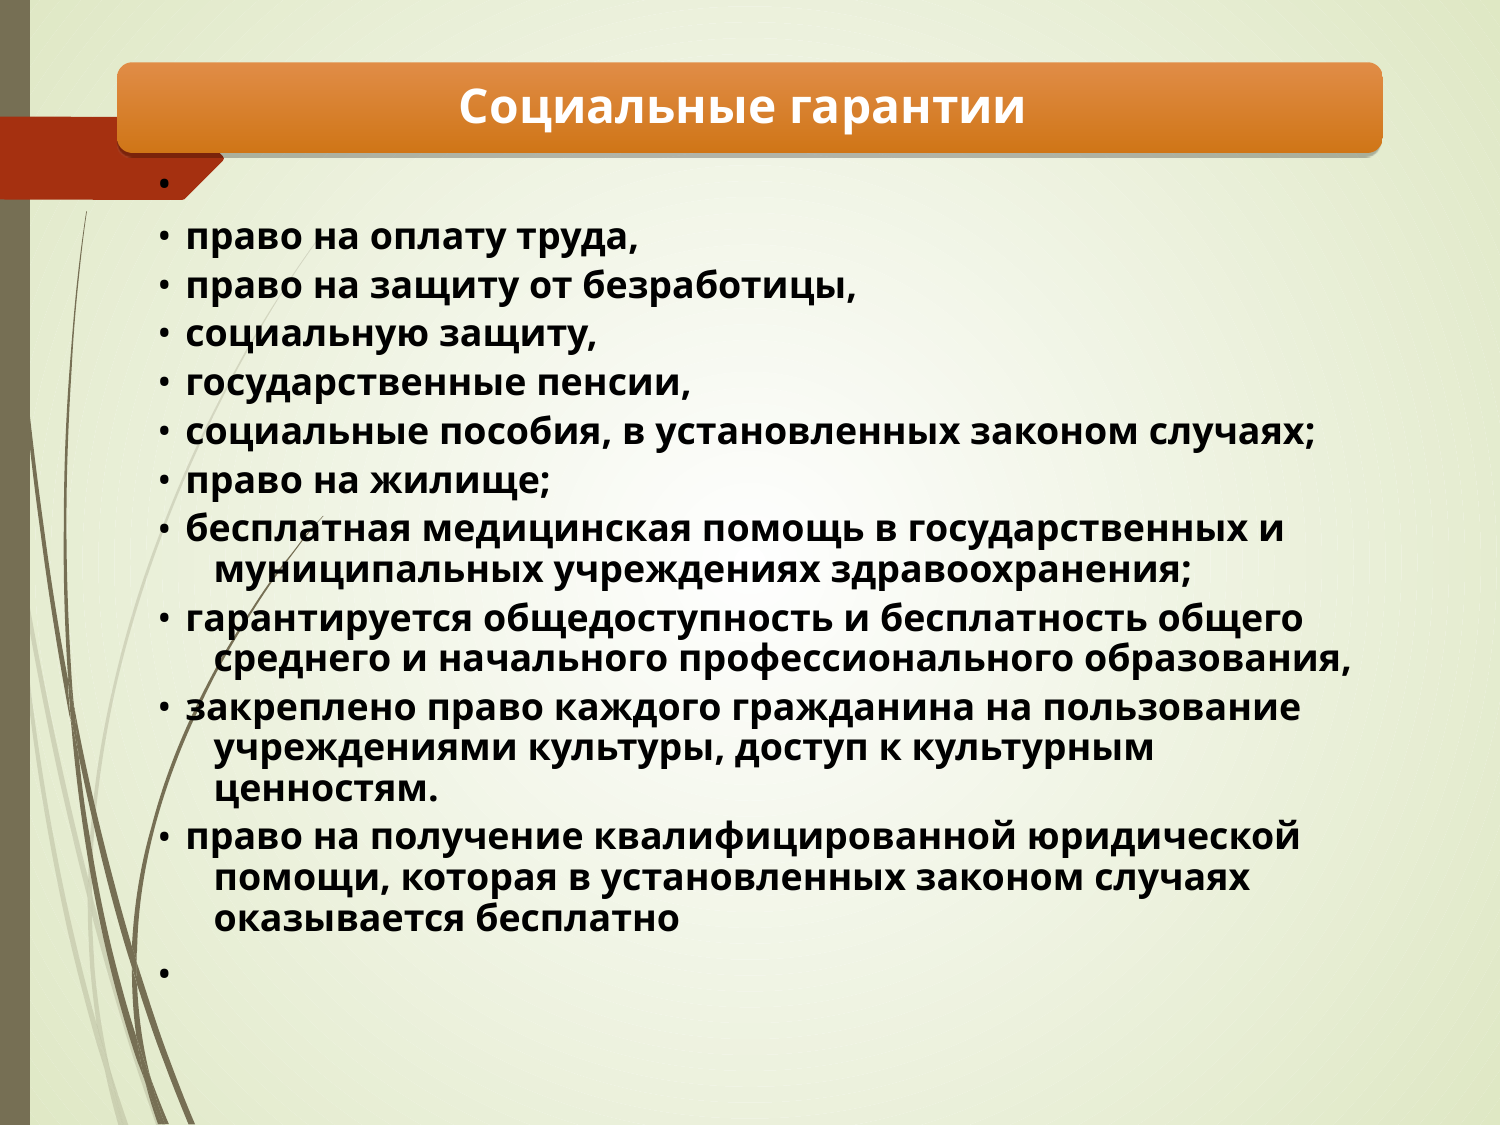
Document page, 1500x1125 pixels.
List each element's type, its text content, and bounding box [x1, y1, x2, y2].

text_box право на оплату труда, право на защиту от безработицы, социальную защиту, государственные пенсии, социальные пособия, в установленных законом случаях; право на жилище; бесплатная медицинская помощь в государственных и муниципальных учреждениях здравоохранения; гарантируется общедоступность и бесплатность общего среднего и начального профессионального образования, закреплено право каждого гражданина на пользование учреждениями культуры, доступ к культурным ценностям. право на получение квалифицированной юридической помощи, которая в установленных законом случаях оказывается бесплатно [117, 152, 1383, 981]
text_box Социальные гарантии [117, 62, 1383, 152]
